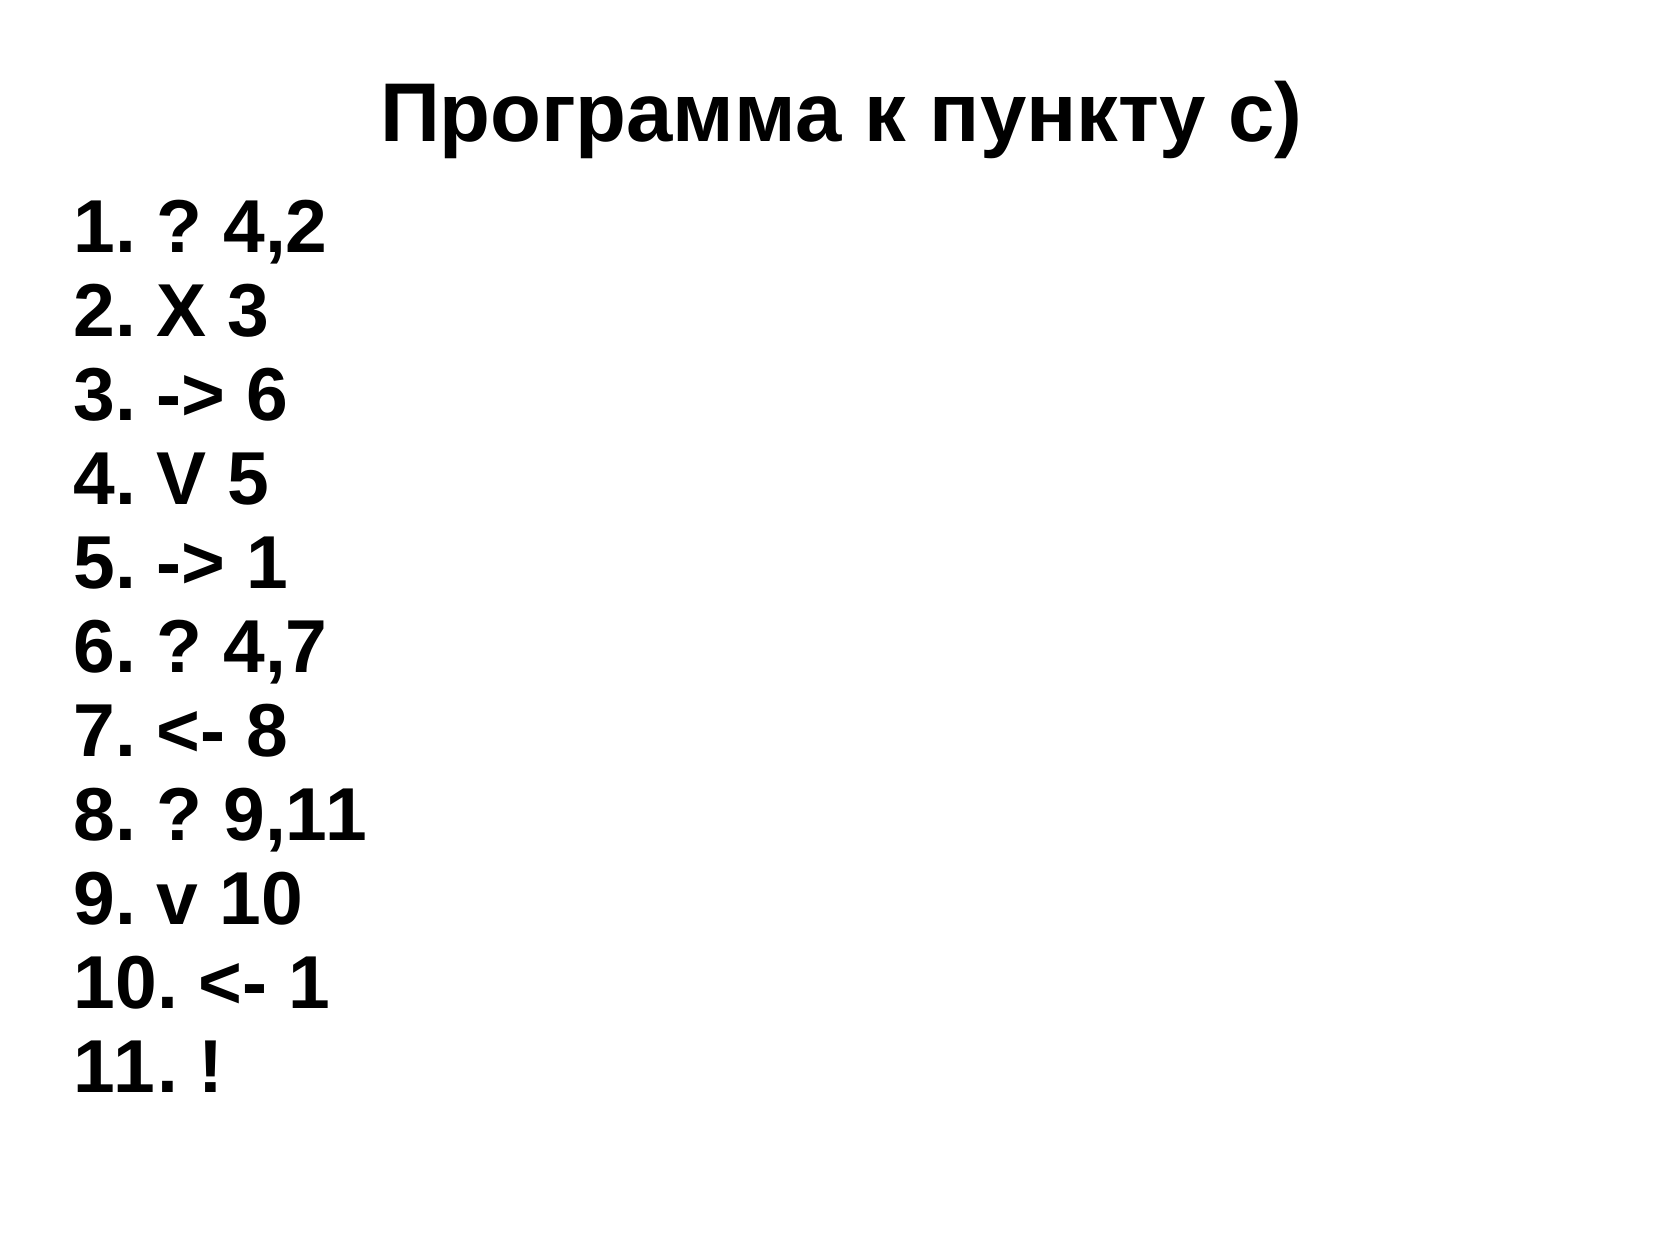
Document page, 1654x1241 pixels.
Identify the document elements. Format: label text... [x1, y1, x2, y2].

text_box 1. ? 4,2 2. X 3 3. -> 6 4. V 5 5. -> 1 6. ? 4,7 7. <- 8 8. ? 9,11 9. v 10 10. <- 1 11. ! [59, 177, 1565, 1116]
text_box Программа к пункту c) [118, 59, 1565, 167]
